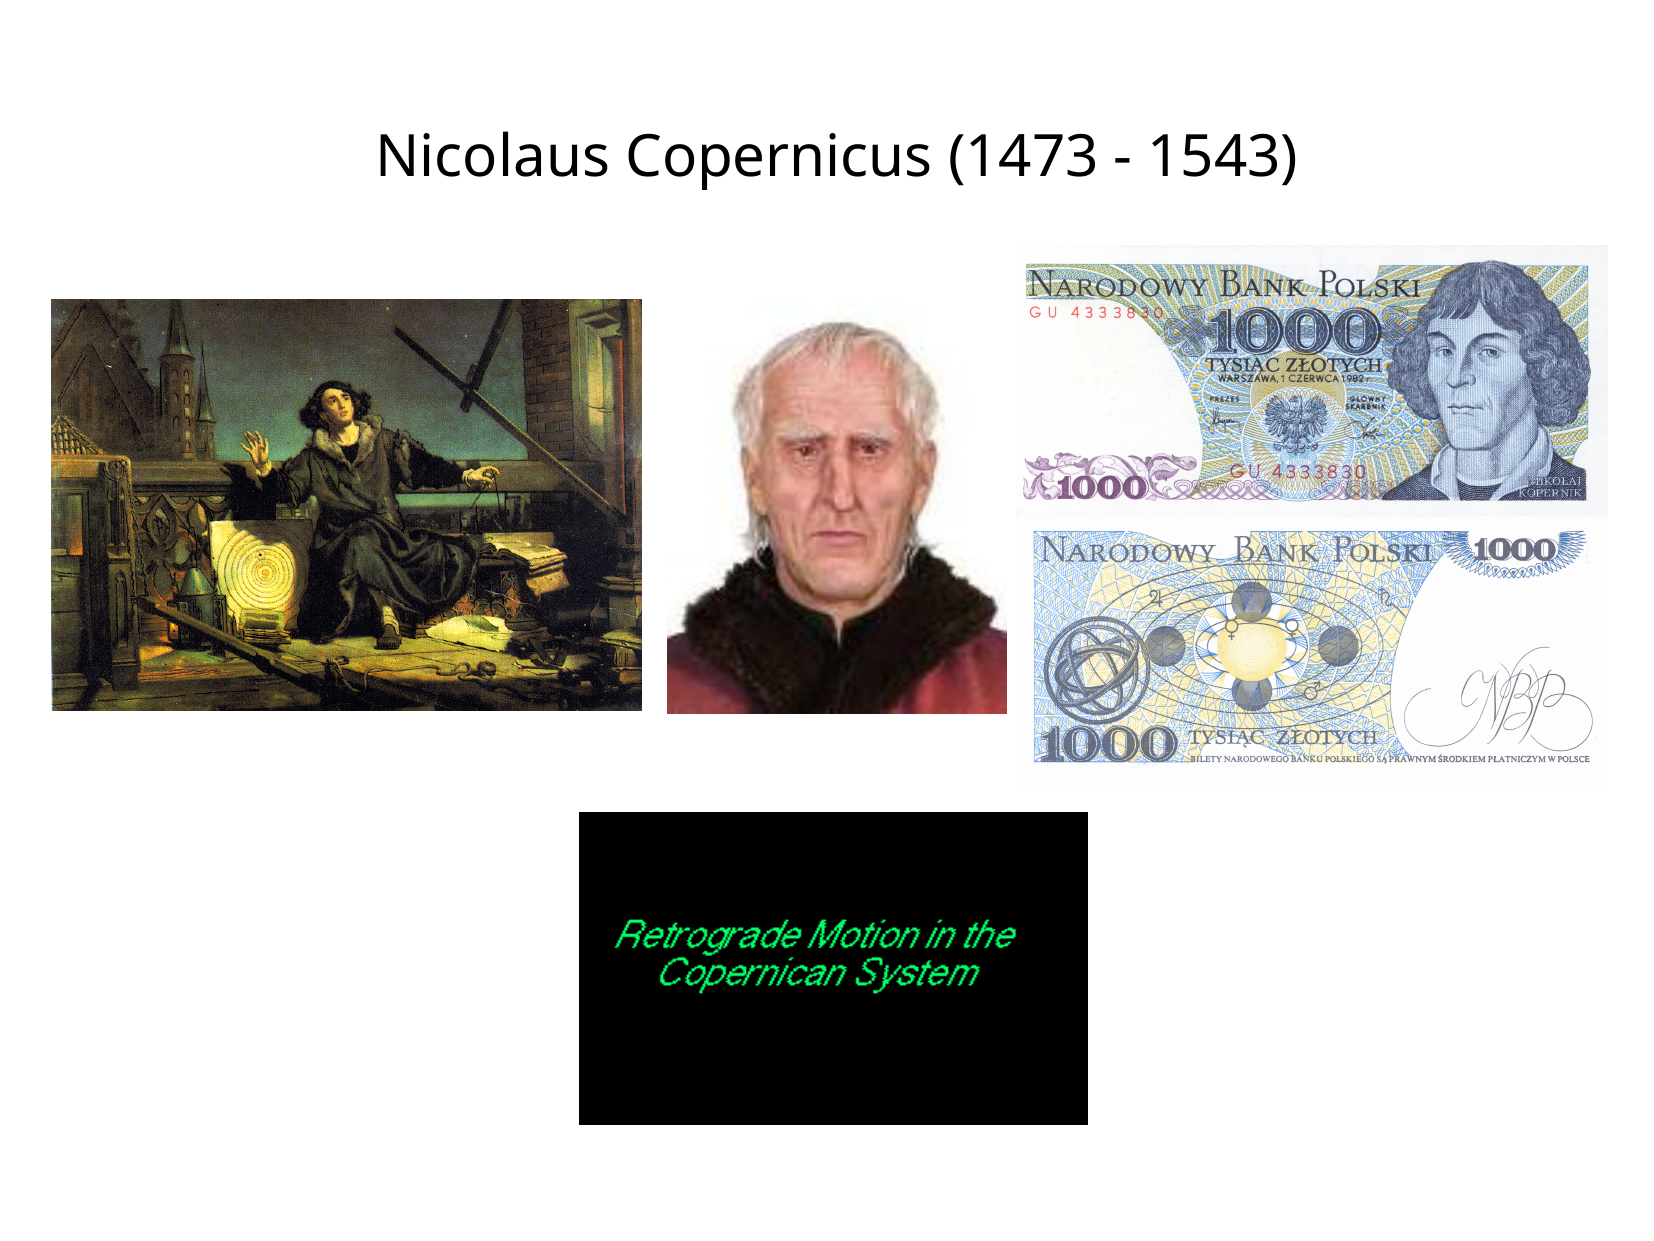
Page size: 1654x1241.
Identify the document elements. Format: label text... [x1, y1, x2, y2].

picture [579, 812, 1088, 1126]
picture [1016, 245, 1608, 788]
picture [667, 302, 1007, 714]
title Nicolaus Copernicus (1473 - 1543) [82, 49, 1571, 257]
picture [51, 299, 642, 711]
